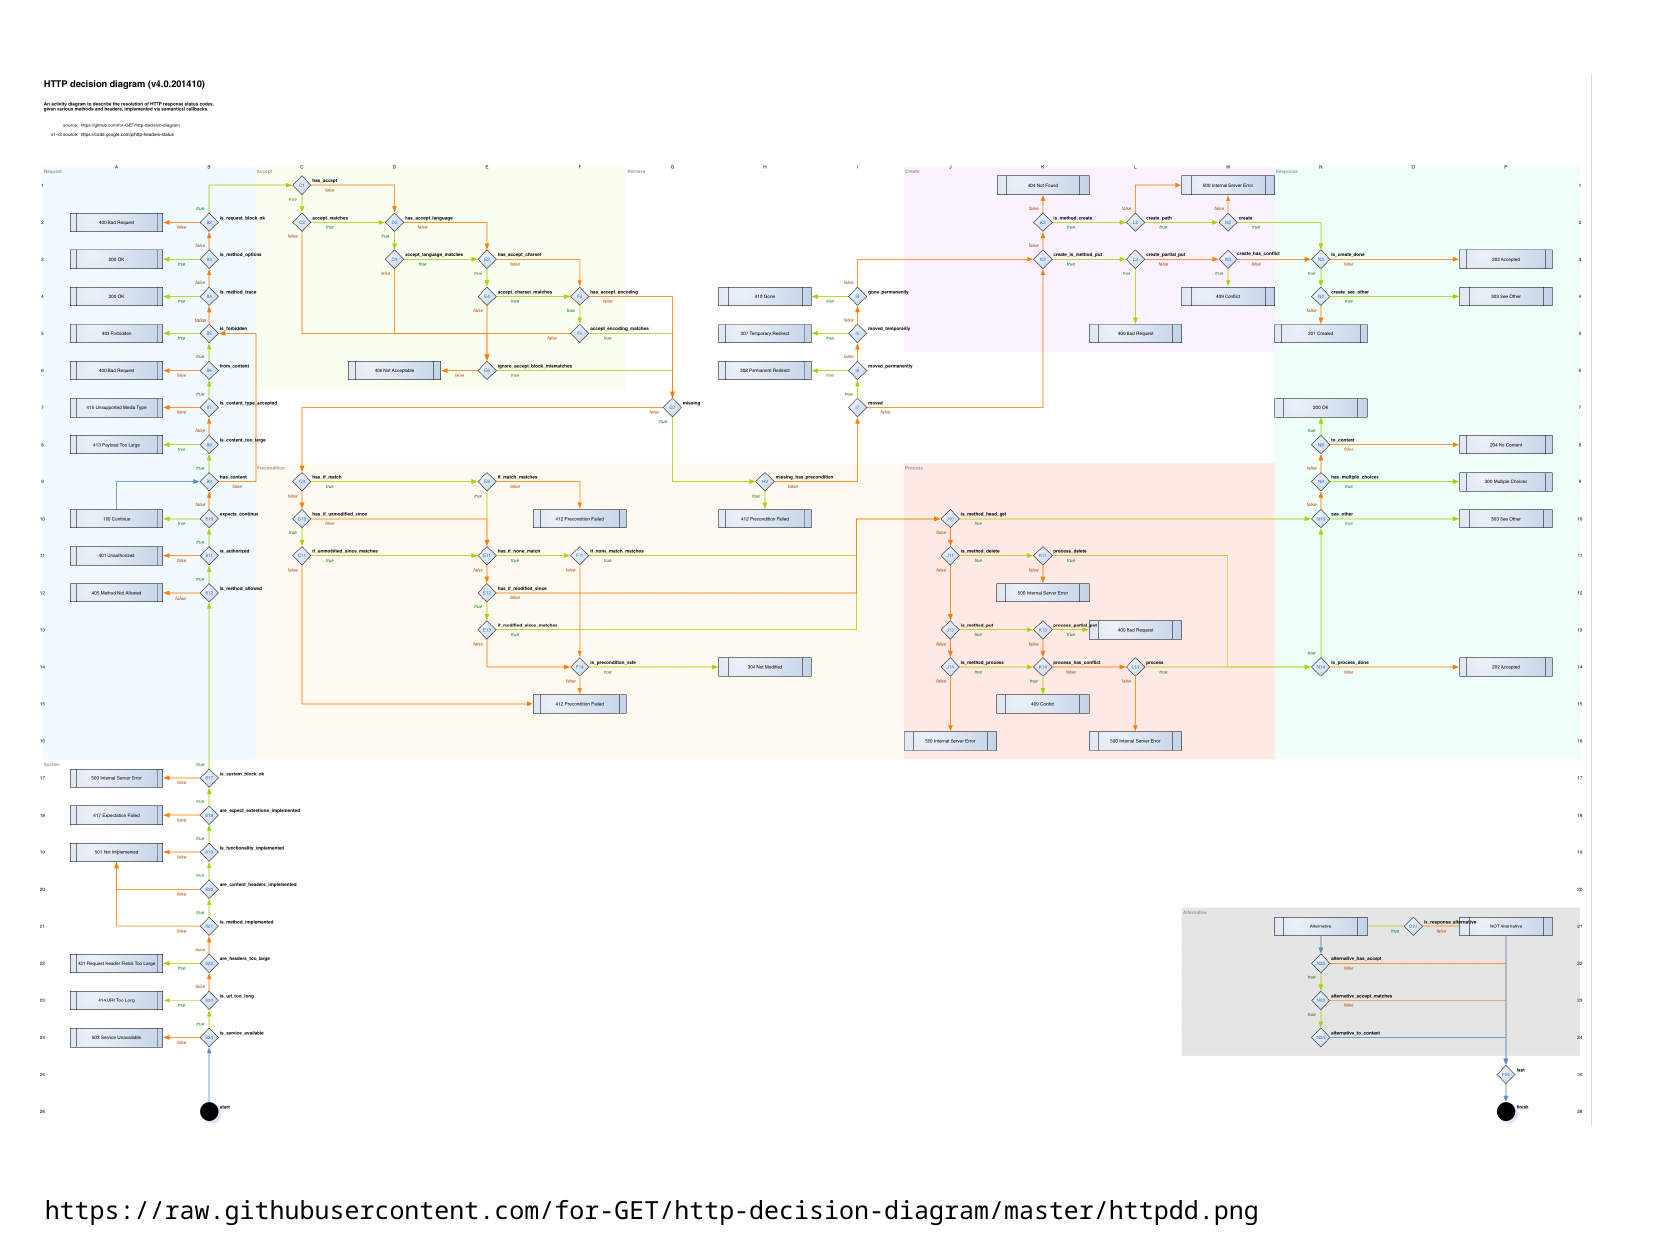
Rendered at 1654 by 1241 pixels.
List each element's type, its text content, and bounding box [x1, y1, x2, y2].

picture [33, 74, 1626, 1126]
text_box https://raw.githubusercontent.com/for-GET/http-decision-diagram/master/httpdd.png [30, 1185, 1073, 1225]
